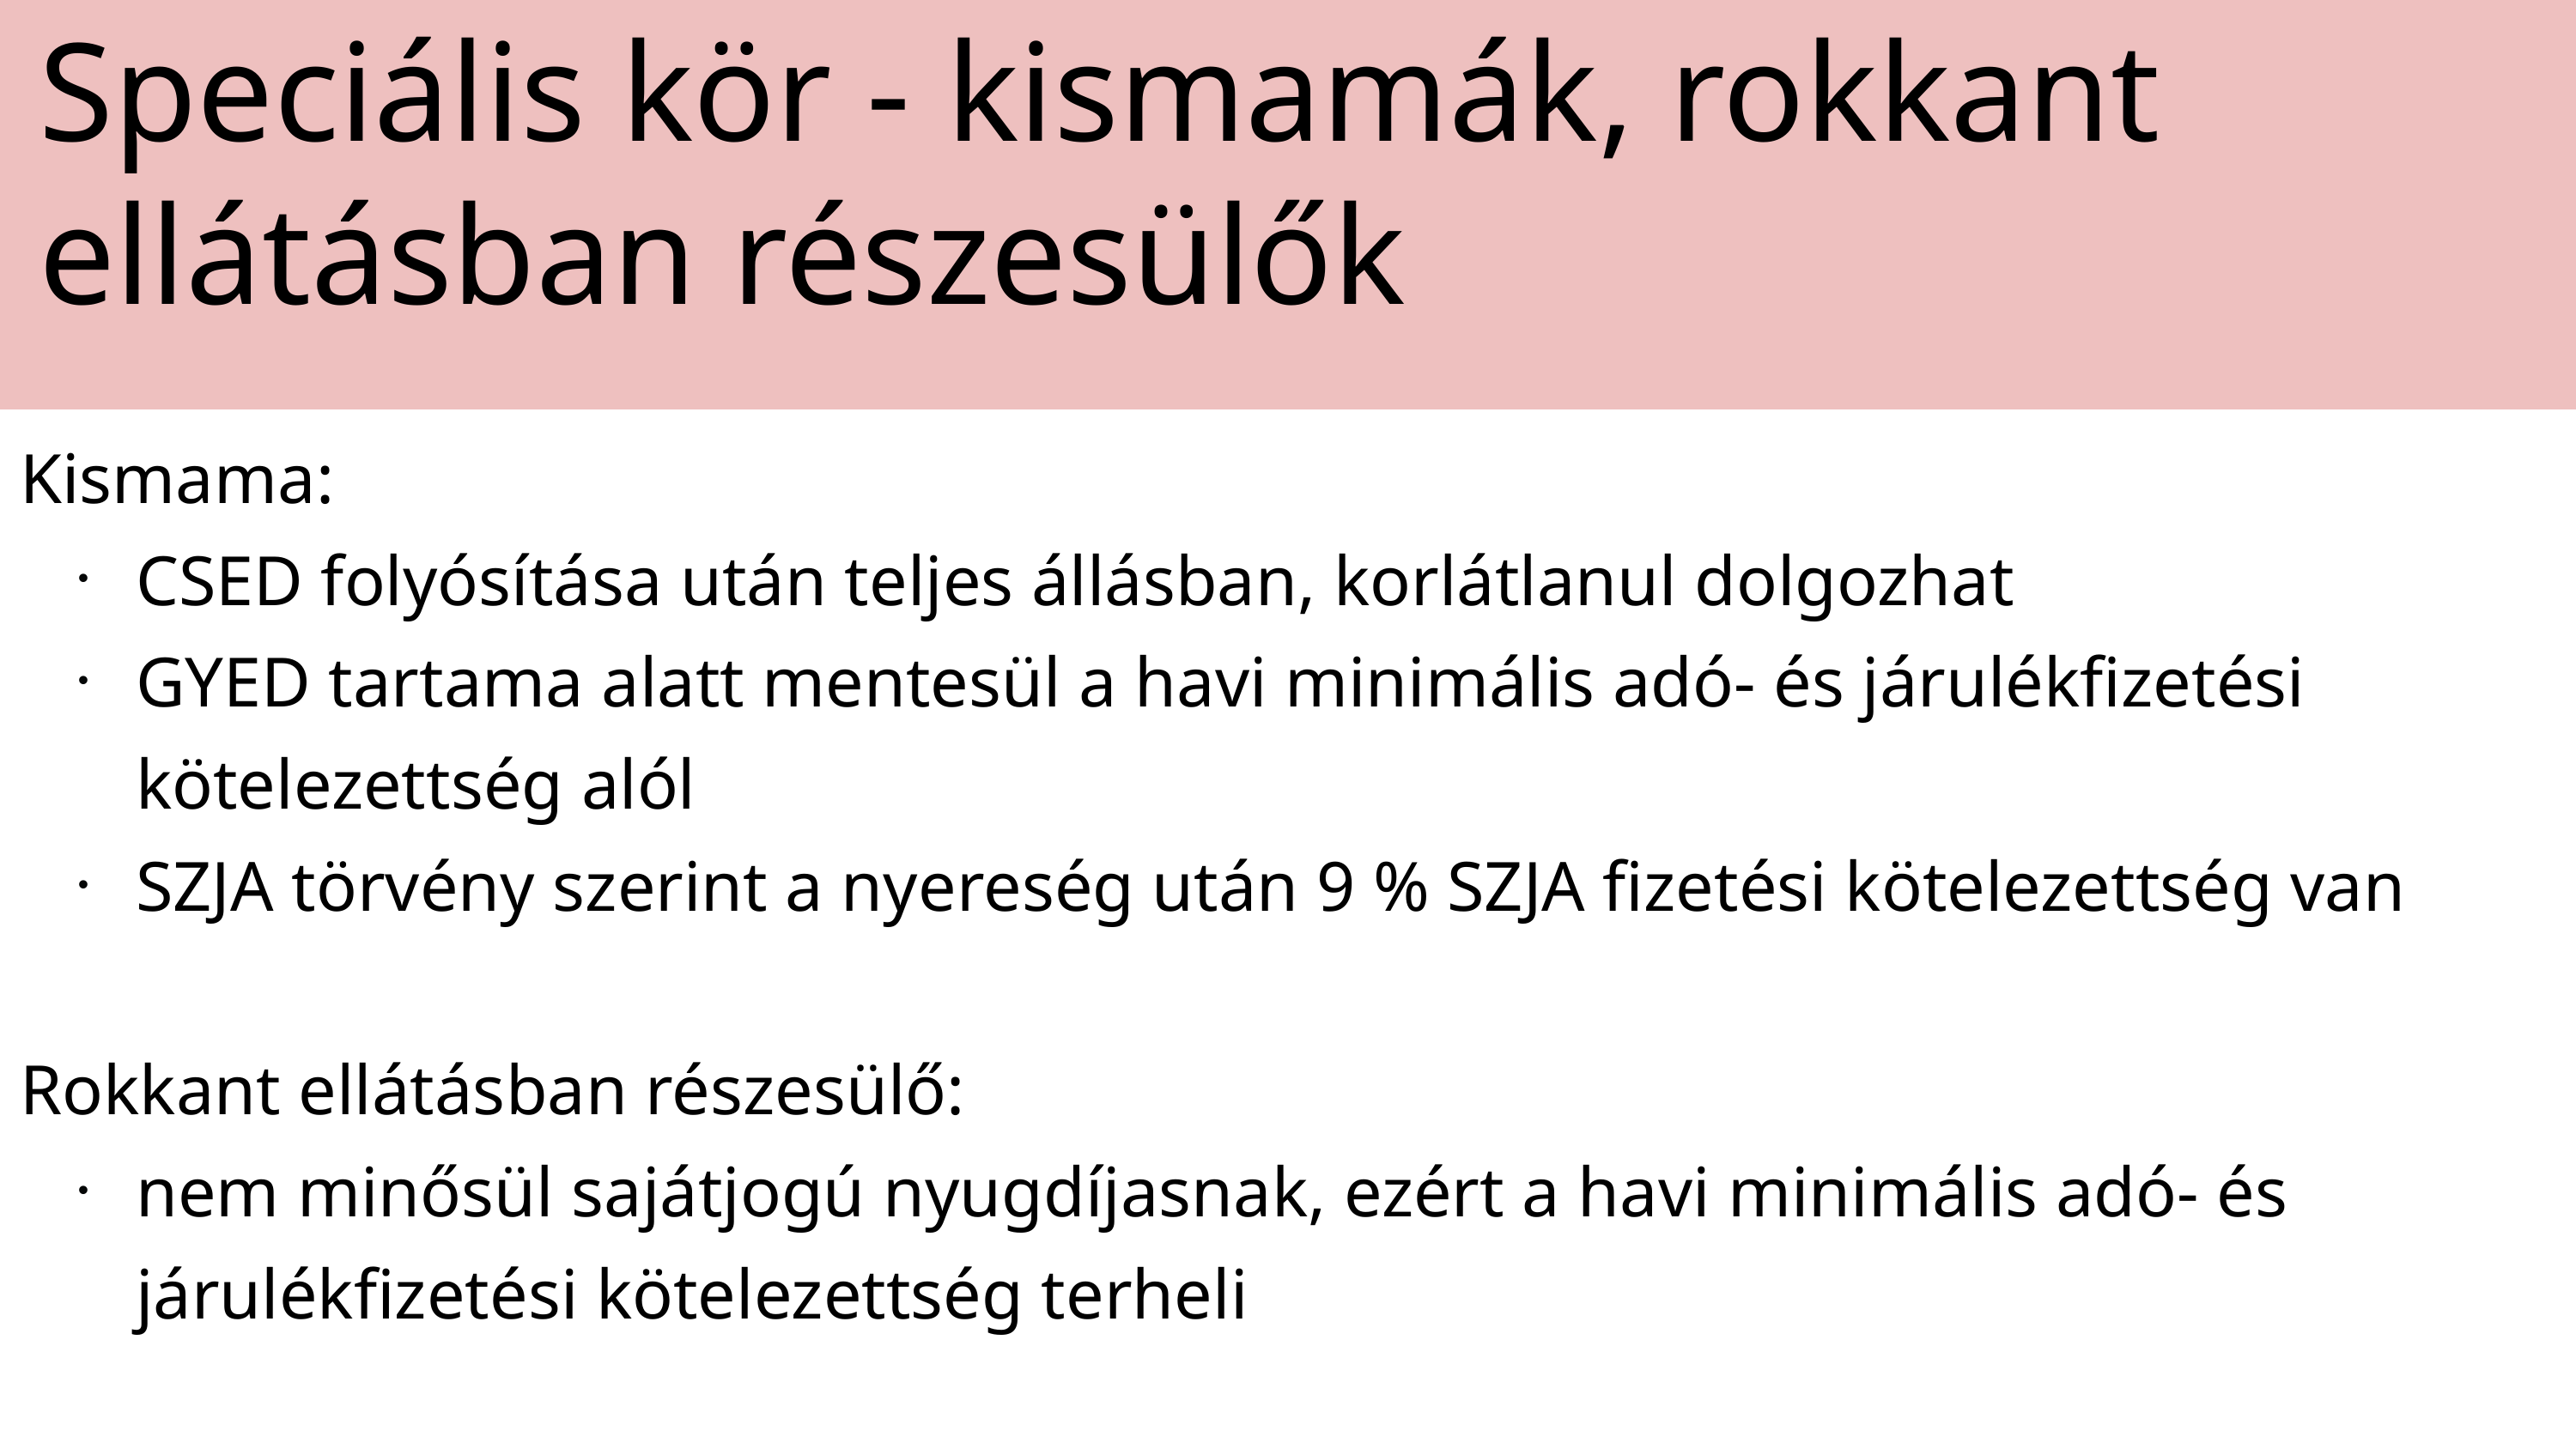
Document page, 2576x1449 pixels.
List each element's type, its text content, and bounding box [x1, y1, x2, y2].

text_box Speciális kör - kismamák, rokkant ellátásban részesülők [39, 5, 2515, 332]
text_box [0, 0, 2576, 409]
text_box Kismama: CSED folyósítása után teljes állásban, korlátlanul dolgozhat GYED tartama alatt mentesül a havi minimális adó- és járulékfizetési kötelezettség alól SZJA törvény szerint a nyereség után 9 % SZJA fizetési kötelezettség van Rokkant ellátásban részesülő: nem minősül sajátjogú nyugdíjasnak, ezért a havi minimális adó- és járulékfizetési kötelezettség terheli [20, 286, 2537, 1434]
